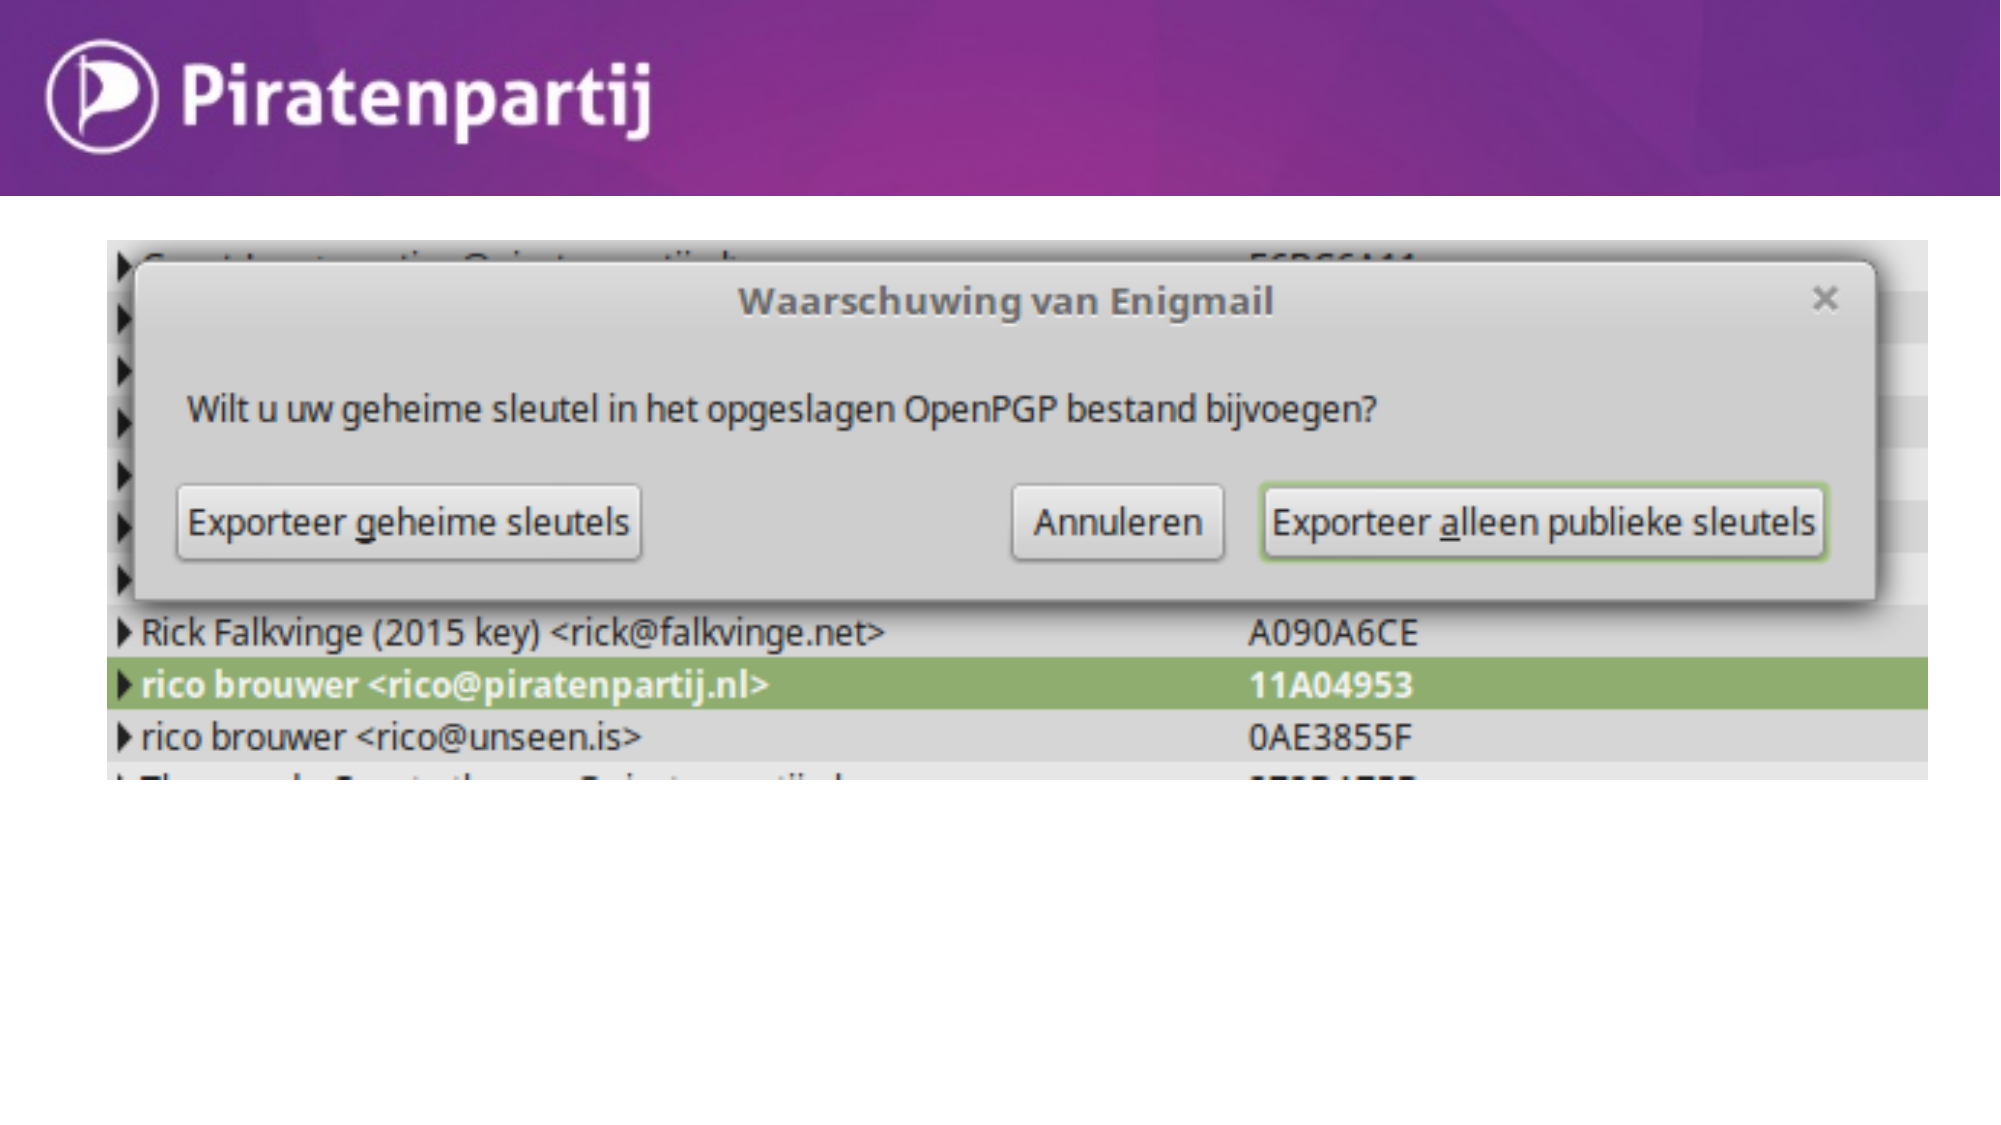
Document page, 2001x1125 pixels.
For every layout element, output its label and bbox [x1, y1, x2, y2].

picture [107, 240, 1928, 780]
picture [0, 0, 2000, 196]
